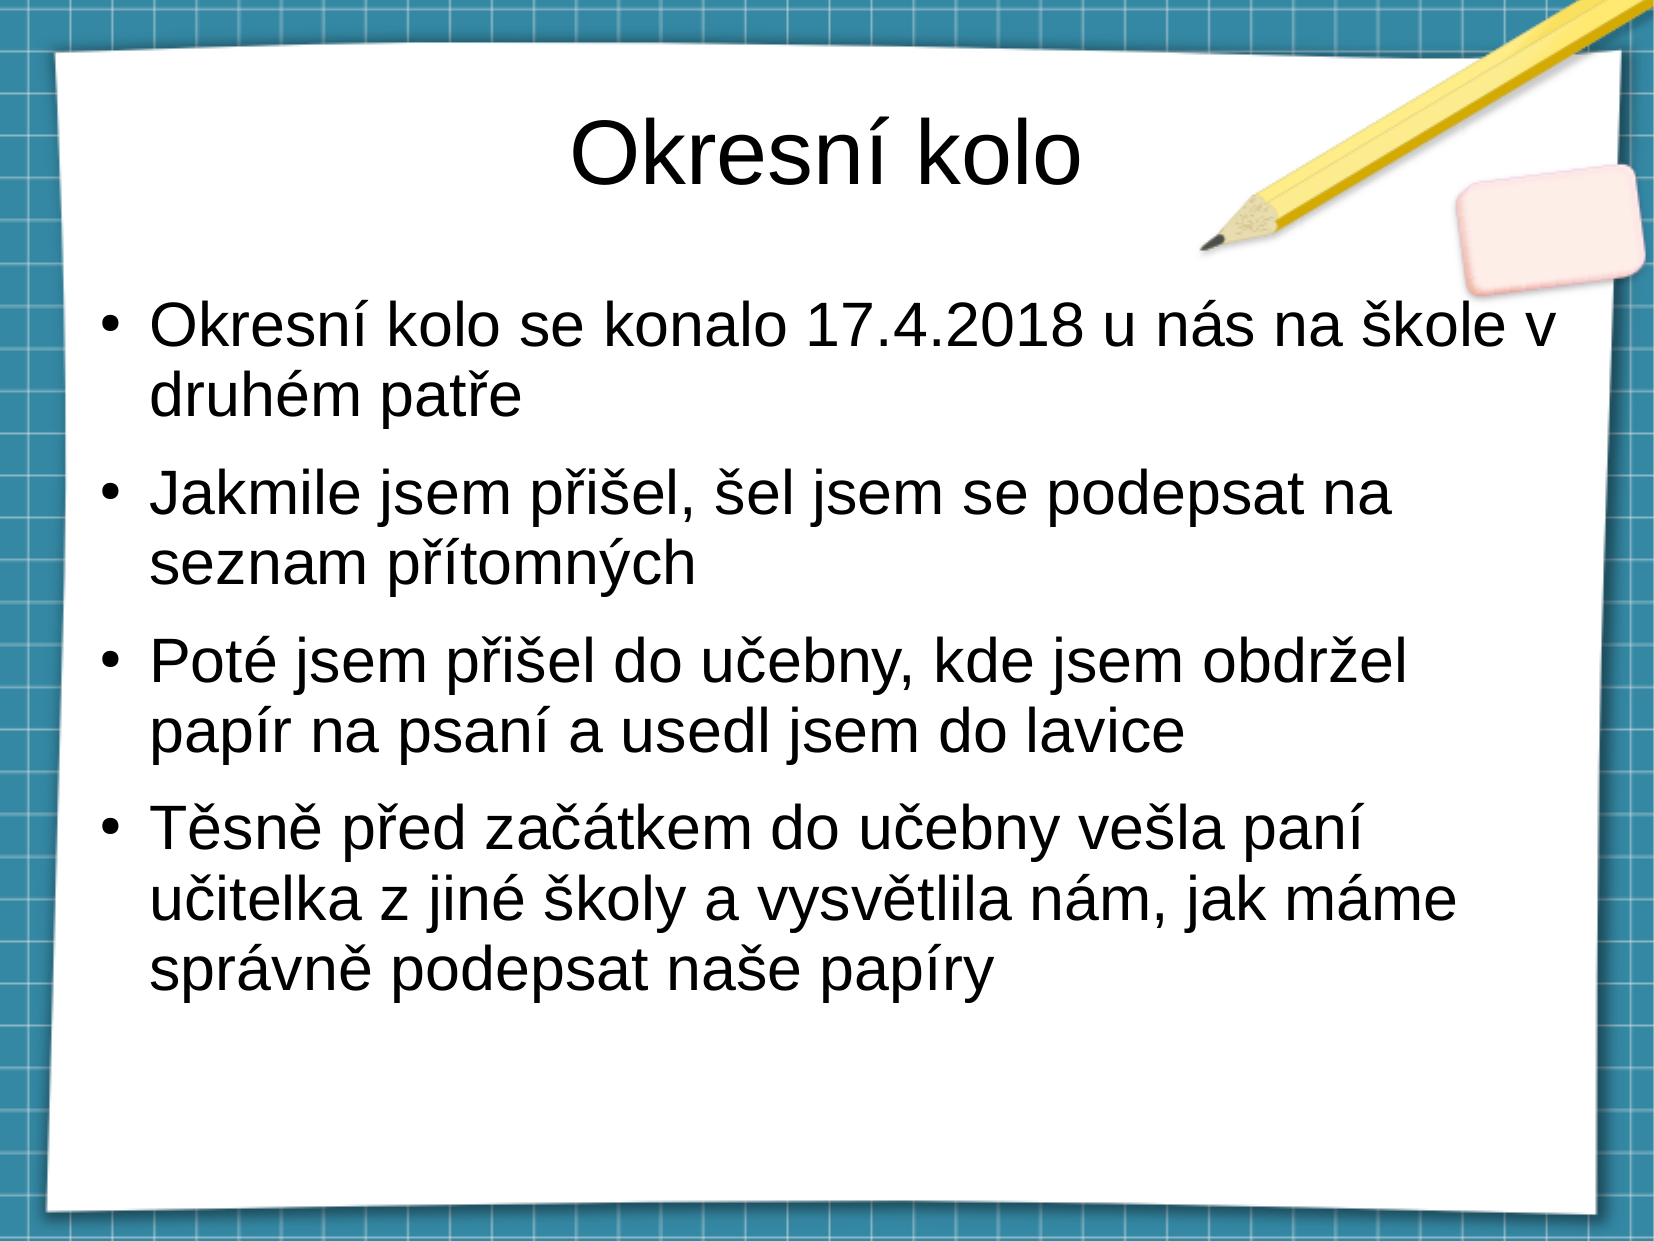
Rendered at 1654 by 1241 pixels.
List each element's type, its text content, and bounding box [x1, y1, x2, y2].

picture [0, 0, 1654, 1241]
list Okresní kolo se konalo 17.4.2018 u nás na škole v druhém patře Jakmile jsem přišel, šel jsem se podepsat na seznam přítomných Poté jsem přišel do učebny, kde jsem obdržel papír na psaní a usedl jsem do lavice Těsně před začátkem do učebny vešla paní učitelka z jiné školy a vysvětlila nám, jak máme správně podepsat naše papíry [82, 290, 1571, 1010]
title Okresní kolo [82, 49, 1571, 257]
